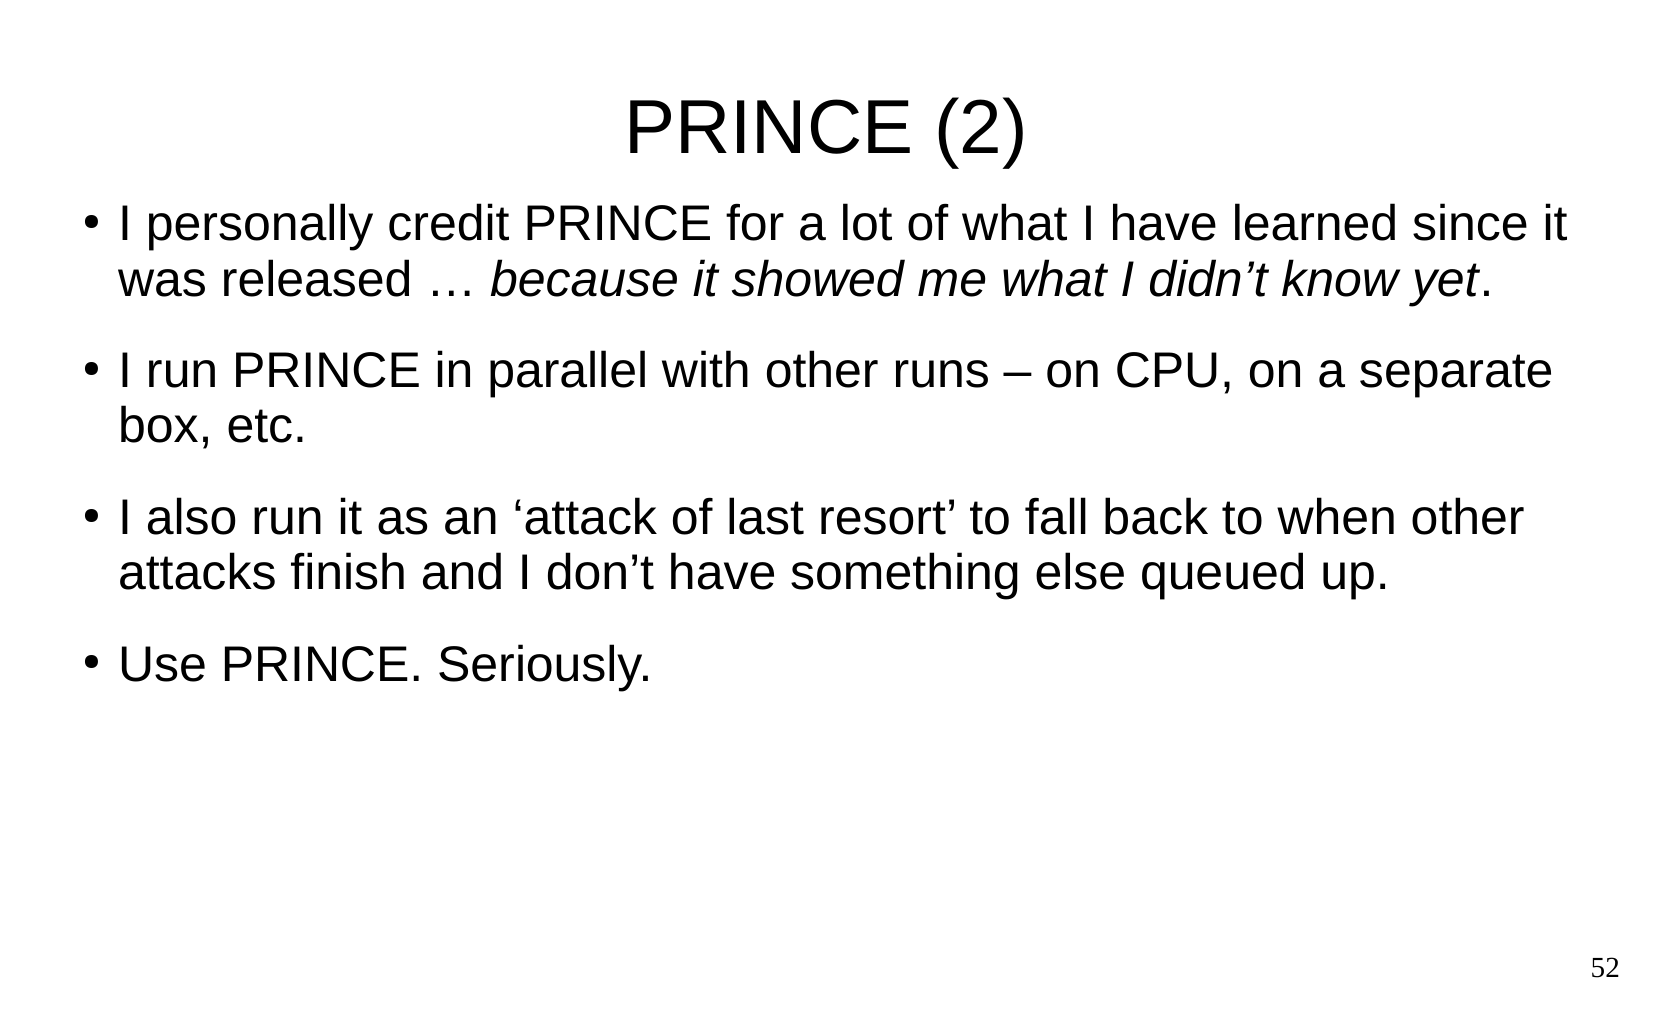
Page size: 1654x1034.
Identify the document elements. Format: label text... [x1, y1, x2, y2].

subtitle I personally credit PRINCE for a lot of what I have learned since it was released … because it showed me what I didn’t know yet. I run PRINCE in parallel with other runs – on CPU, on a separate box, etc. I also run it as an ‘attack of last resort’ to fall back to when other attacks finish and I don’t have something else queued up. Use PRINCE. Seriously. [82, 195, 1571, 961]
title PRINCE (2) [82, 41, 1571, 195]
text_box <number> [1560, 951, 1621, 1023]
